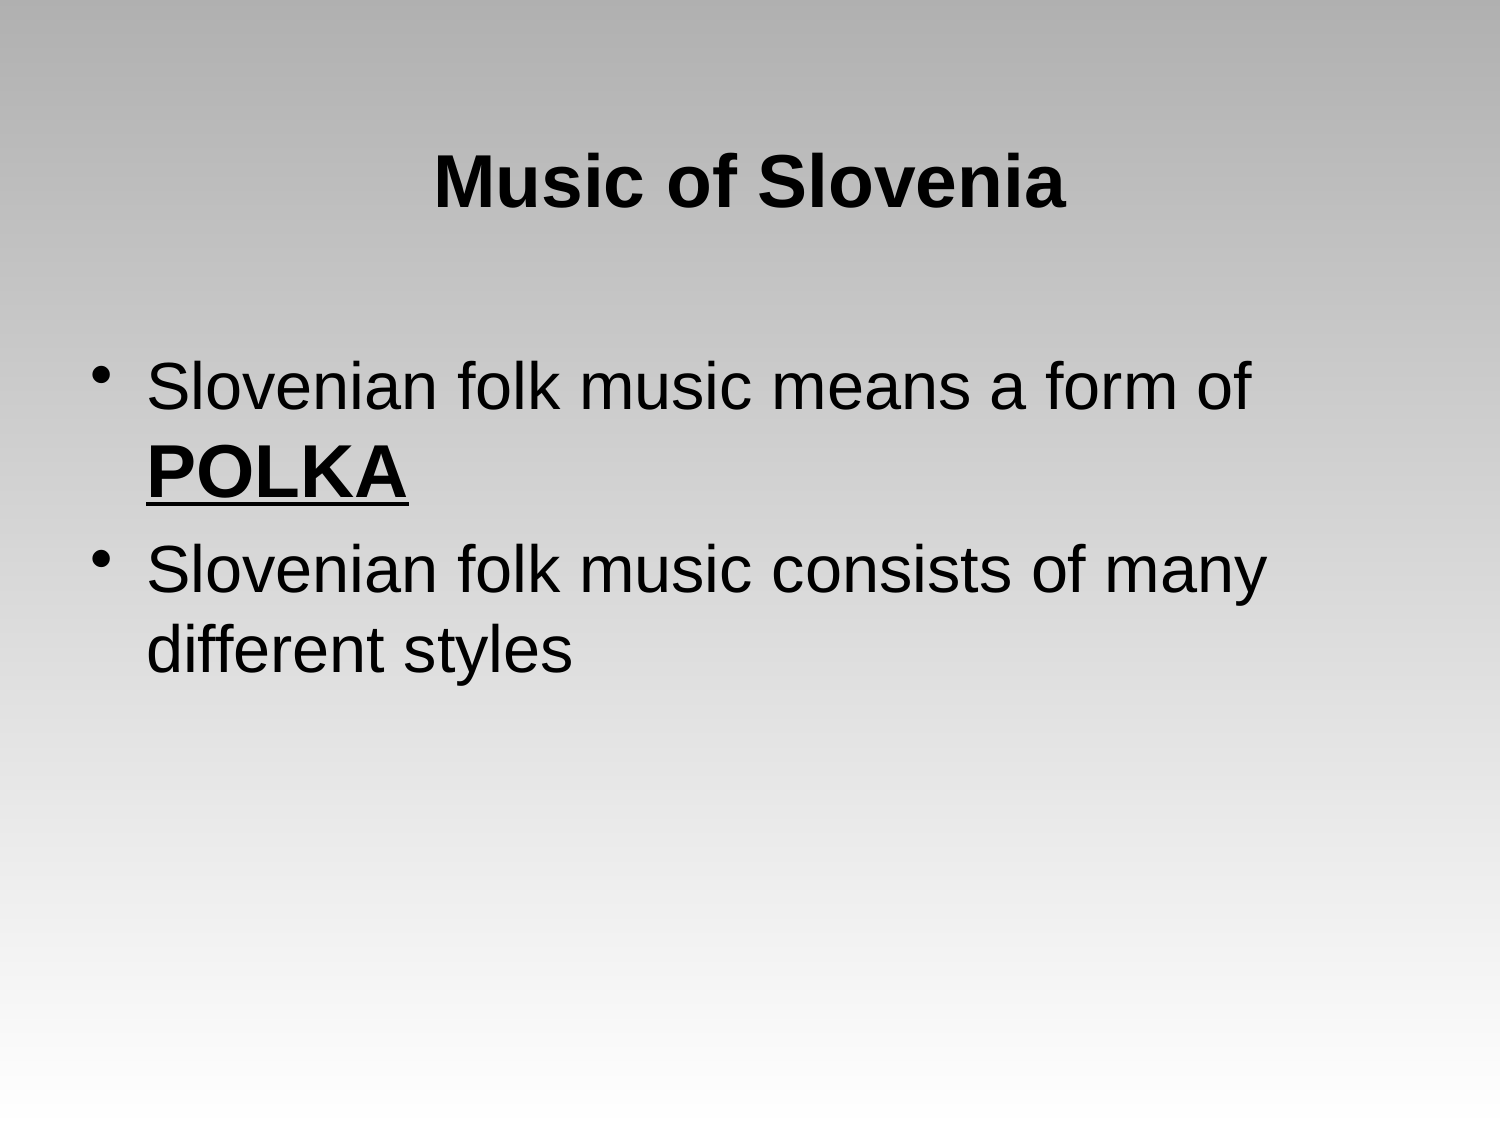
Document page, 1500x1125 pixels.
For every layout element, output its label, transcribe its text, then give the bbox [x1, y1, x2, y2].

list Music of Slovenia Slovenian folk music means a form of POLKA Slovenian folk music consists of many different styles [75, 125, 1425, 1005]
